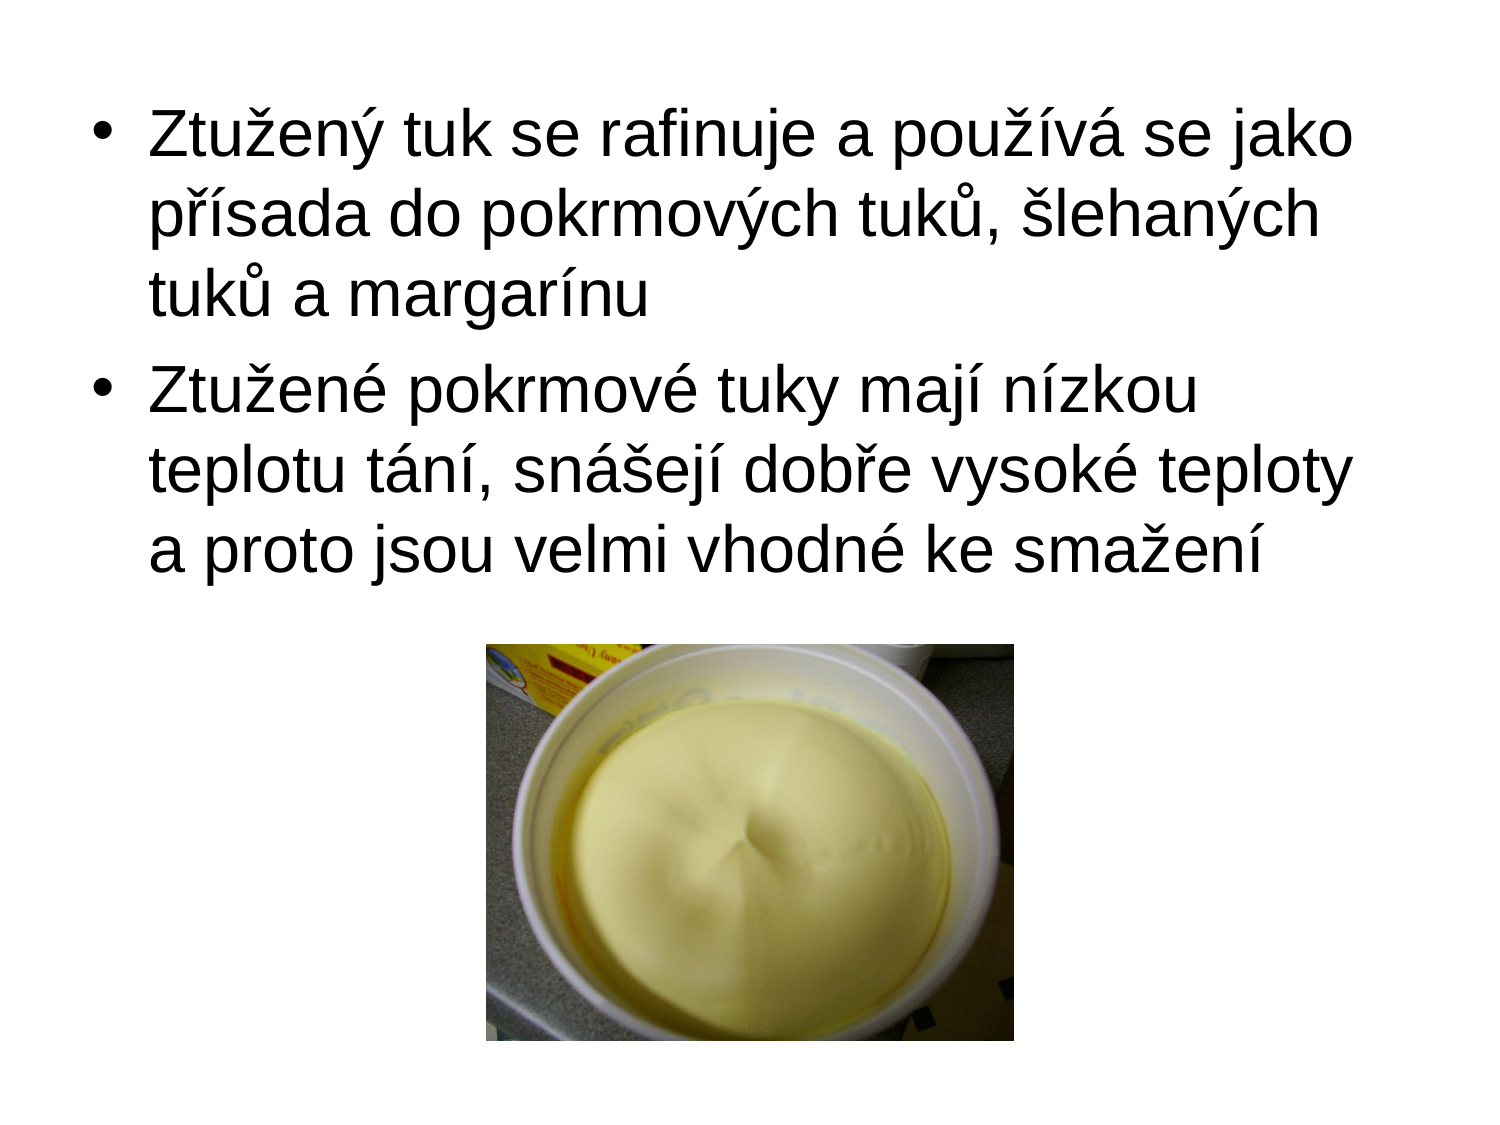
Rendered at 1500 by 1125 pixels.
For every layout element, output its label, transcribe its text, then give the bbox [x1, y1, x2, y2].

picture [486, 644, 1014, 1041]
list Ztužený tuk se rafinuje a používá se jako přísada do pokrmových tuků, šlehaných tuků a margarínu Ztužené pokrmové tuky mají nízkou teplotu tání, snášejí dobře vysoké teploty a proto jsou velmi vhodné ke smažení [76, 81, 1427, 1010]
